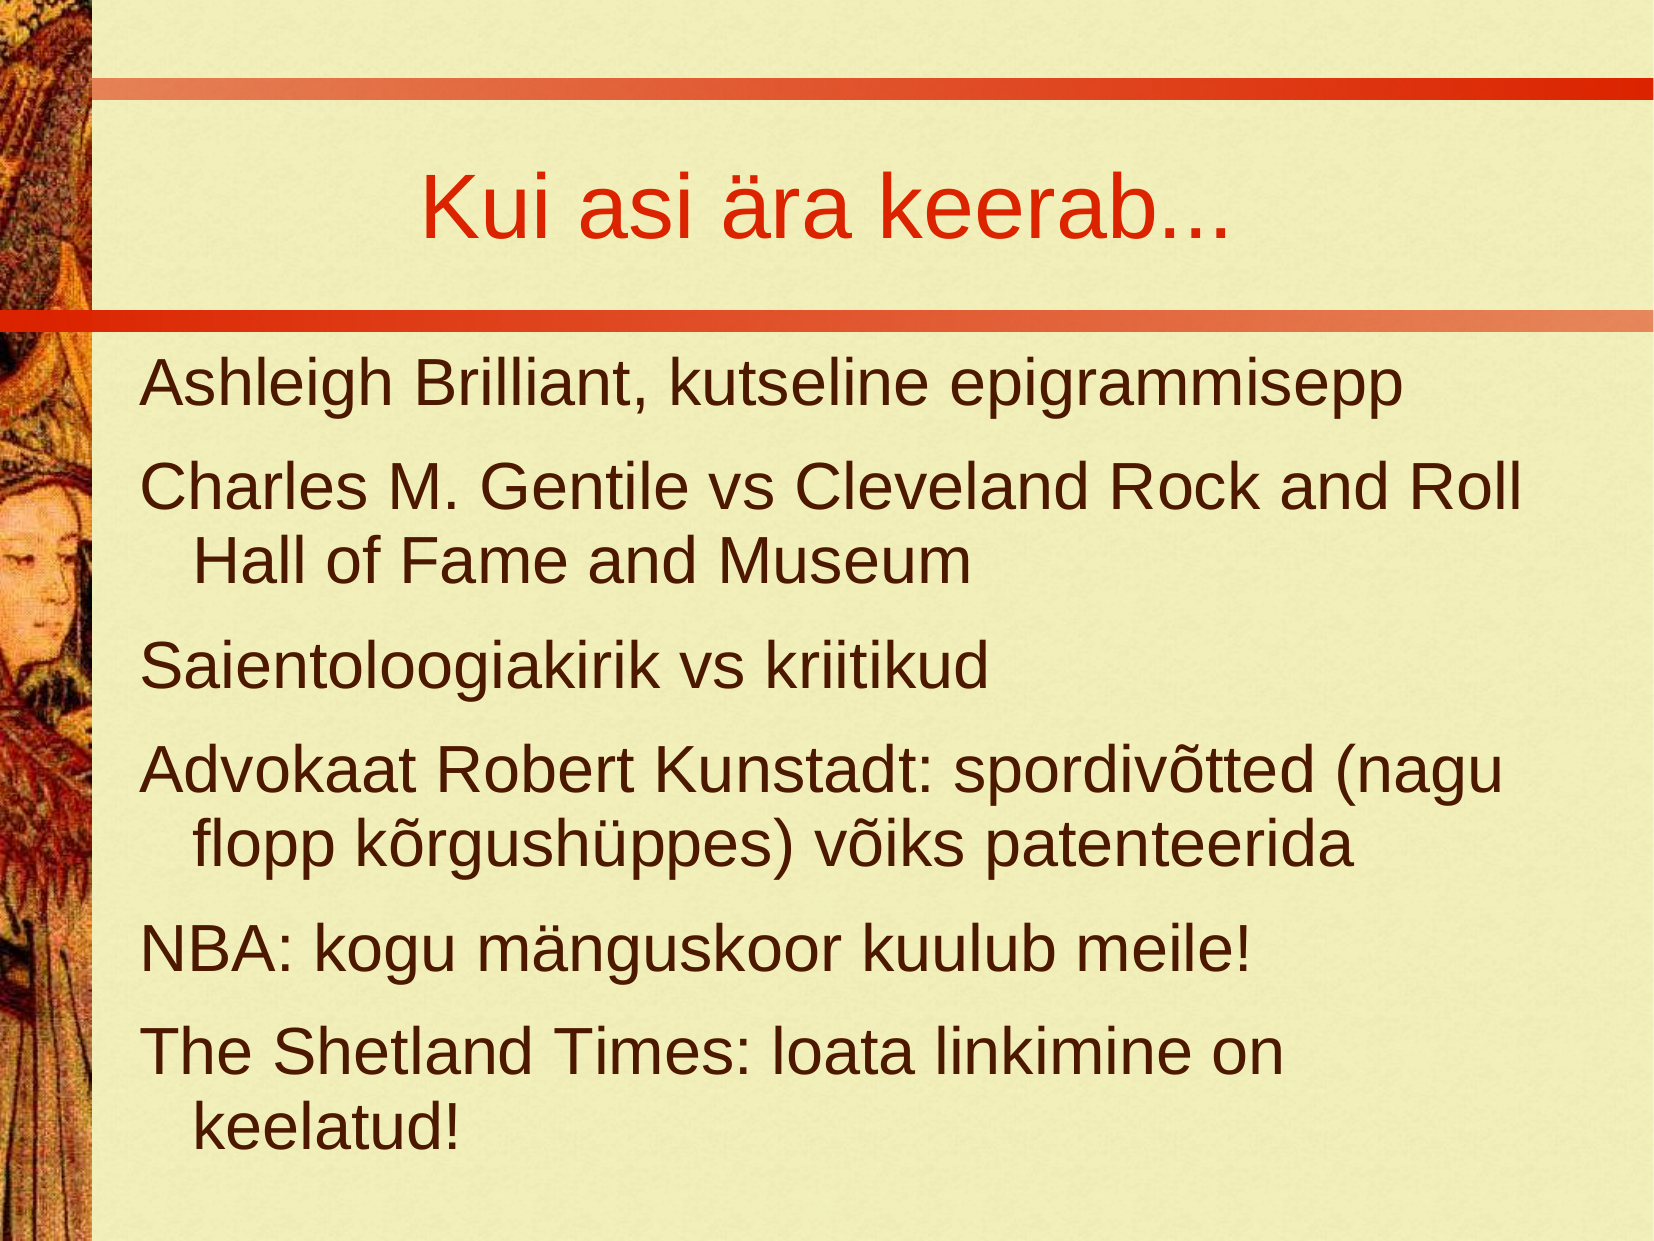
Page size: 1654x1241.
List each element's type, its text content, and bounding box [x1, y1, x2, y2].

list Ashleigh Brilliant, kutseline epigrammisepp Charles M. Gentile vs Cleveland Rock and Roll Hall of Fame and Museum Saientoloogiakirik vs kriitikud Advokaat Robert Kunstadt: spordivõtted (nagu flopp kõrgushüppes) võiks patenteerida NBA: kogu mänguskoor kuulub meile! The Shetland Times: loata linkimine on keelatud! [121, 344, 1534, 1239]
picture [0, 0, 1654, 310]
picture [0, 332, 1654, 1241]
title Kui asi ära keerab... [121, 102, 1534, 311]
